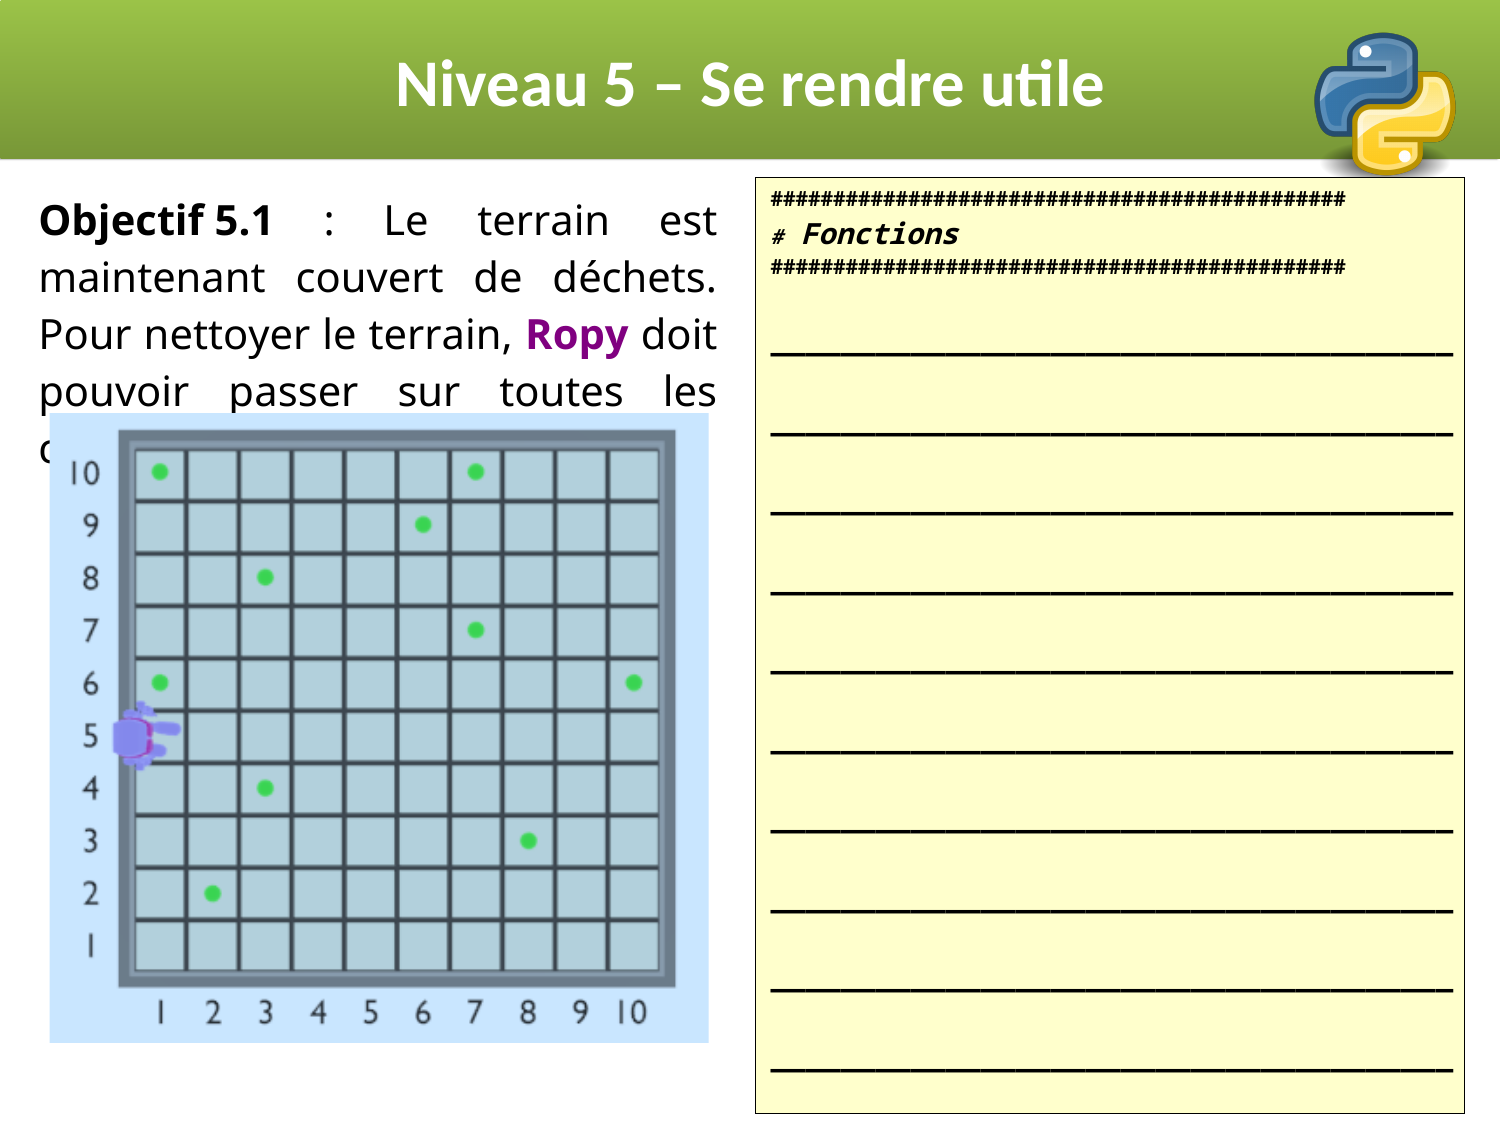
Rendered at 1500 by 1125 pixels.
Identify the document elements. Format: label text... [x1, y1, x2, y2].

text_box Niveau 5 – Se rendre utile [0, 0, 1500, 159]
text_box ############################################## # Fonctions ############################################## _______________________________________ _______________________________________ _______________________________________ _______________________________________ _______________________________________ _______________________________________ _______________________________________ _______________________________________ _______________________________________ _______________________________________ _______________________________________ _______________________________________ _______________________________________ _______________________________________ [755, 177, 1465, 1114]
picture [49, 413, 709, 1043]
picture [1305, 29, 1465, 177]
text_box Objectif 5.1 : Le terrain est maintenant couvert de déchets. Pour nettoyer le terrain, Ropy doit pouvoir passer sur toutes les cases. [23, 183, 733, 365]
